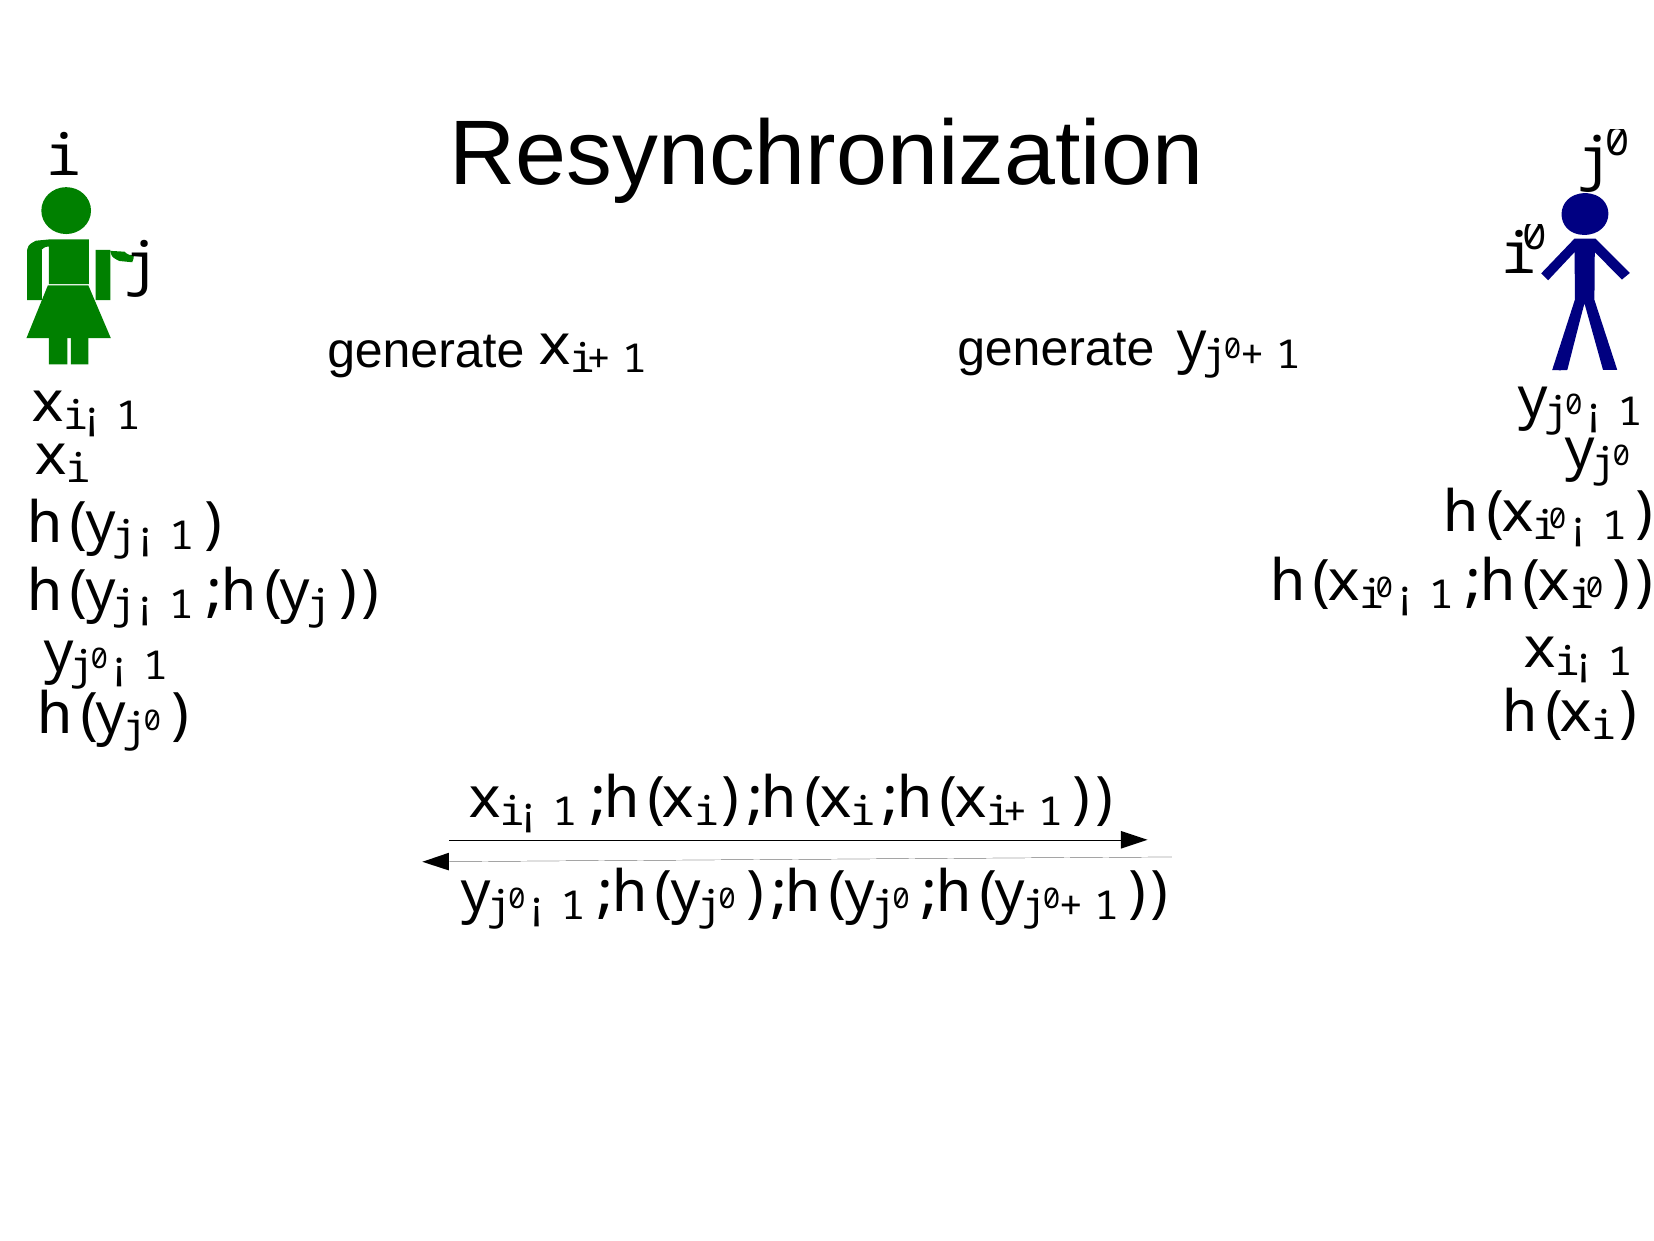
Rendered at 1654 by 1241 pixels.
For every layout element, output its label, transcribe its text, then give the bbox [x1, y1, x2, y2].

picture [22, 493, 380, 630]
picture [533, 332, 651, 384]
picture [114, 240, 162, 303]
picture [28, 442, 94, 489]
picture [1498, 635, 1639, 752]
picture [1266, 385, 1654, 620]
picture [1164, 329, 1305, 381]
picture [42, 132, 84, 184]
text_box [41, 187, 92, 235]
title Resynchronization [82, 56, 1571, 250]
text_box [1561, 199, 1609, 235]
picture [448, 862, 1173, 931]
text_box [1545, 238, 1630, 371]
picture [1497, 224, 1545, 282]
picture [31, 639, 192, 753]
text_box [27, 239, 114, 365]
text_box generate [312, 314, 547, 386]
text_box generate [942, 312, 1177, 384]
picture [462, 768, 1117, 837]
picture [26, 389, 144, 441]
picture [1567, 129, 1632, 199]
